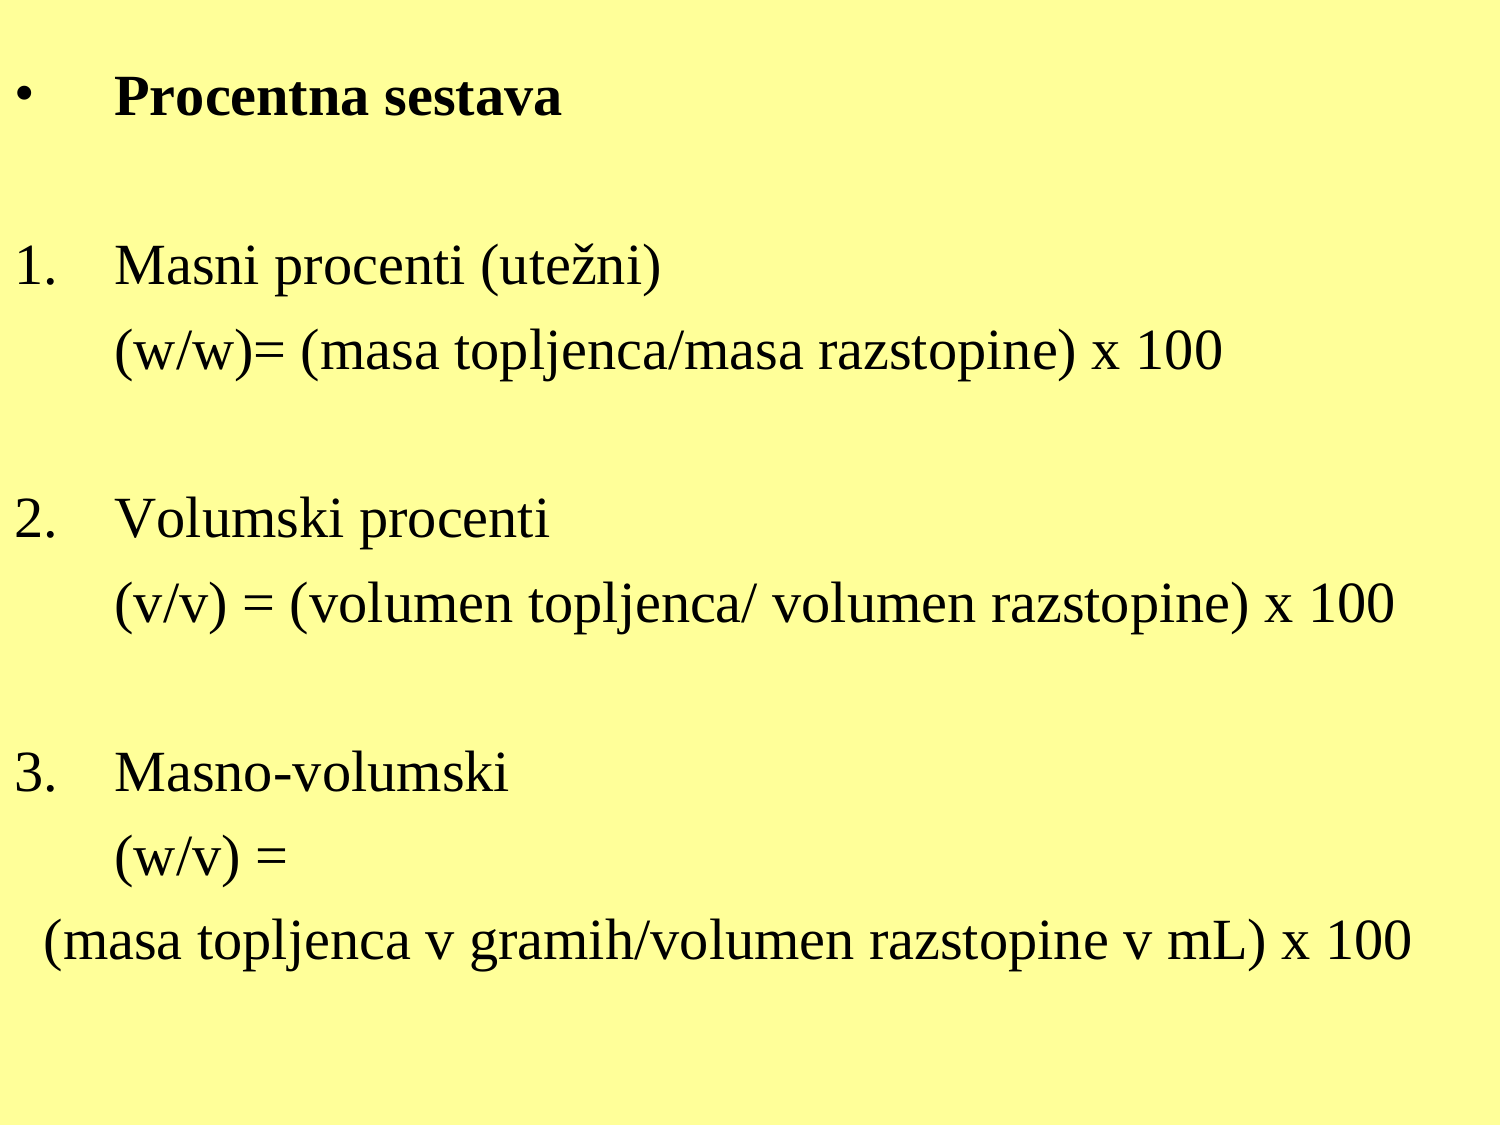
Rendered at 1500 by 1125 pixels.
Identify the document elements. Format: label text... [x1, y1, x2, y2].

list Procentna sestava Masni procenti (utežni) (w/w)= (masa topljenca/masa razstopine) x 100 Volumski procenti (v/v) = (volumen topljenca/ volumen razstopine) x 100 Masno-volumski (w/v) = (masa topljenca v gramih/volumen razstopine v mL) x 100 [0, 50, 1463, 1001]
